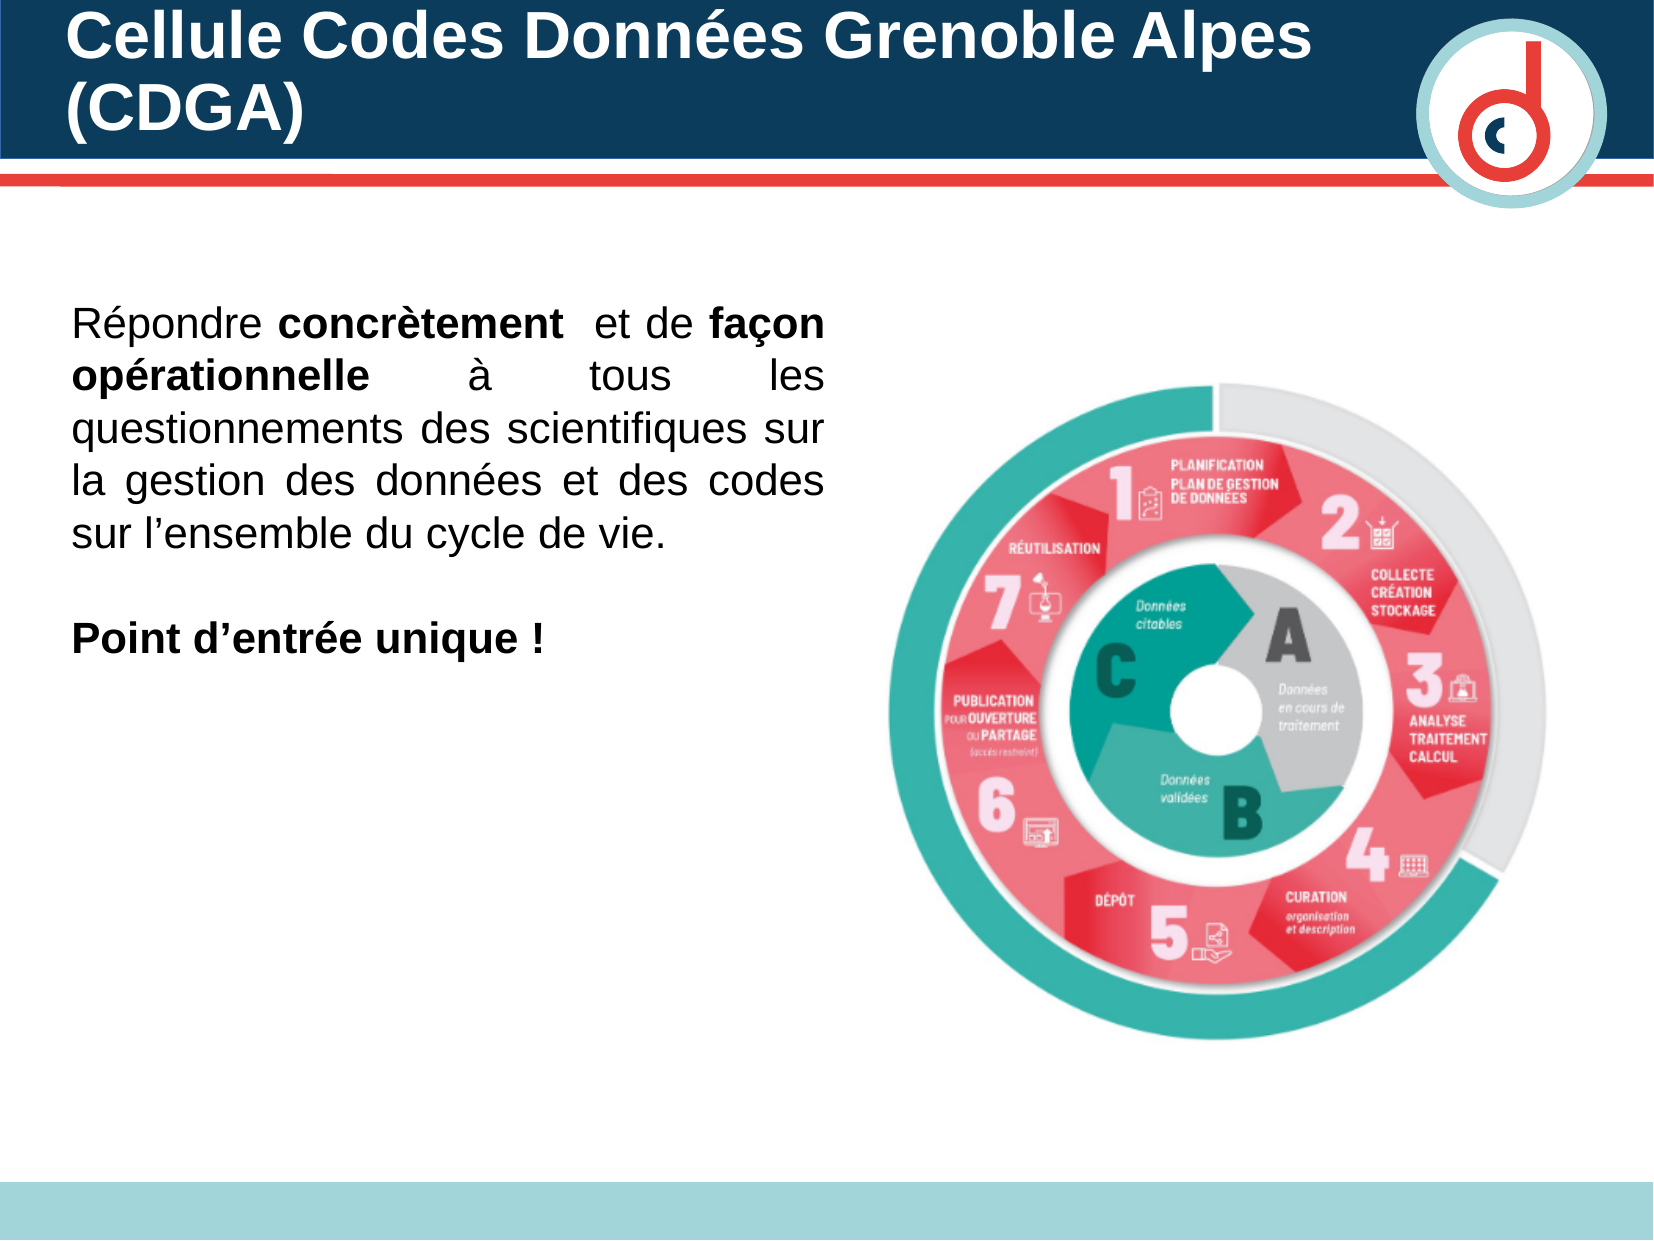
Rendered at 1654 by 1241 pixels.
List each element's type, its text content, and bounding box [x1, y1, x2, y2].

text_box Cellule Codes Données Grenoble Alpes (CDGA) [65, 0, 1506, 147]
text_box Répondre concrètement et de façon opérationnelle à tous les questionnements des scientifiques sur la gestion des données et des codes sur l’ensemble du cycle de vie. Point d’entrée unique ! [56, 287, 843, 728]
picture [879, 365, 1557, 1059]
